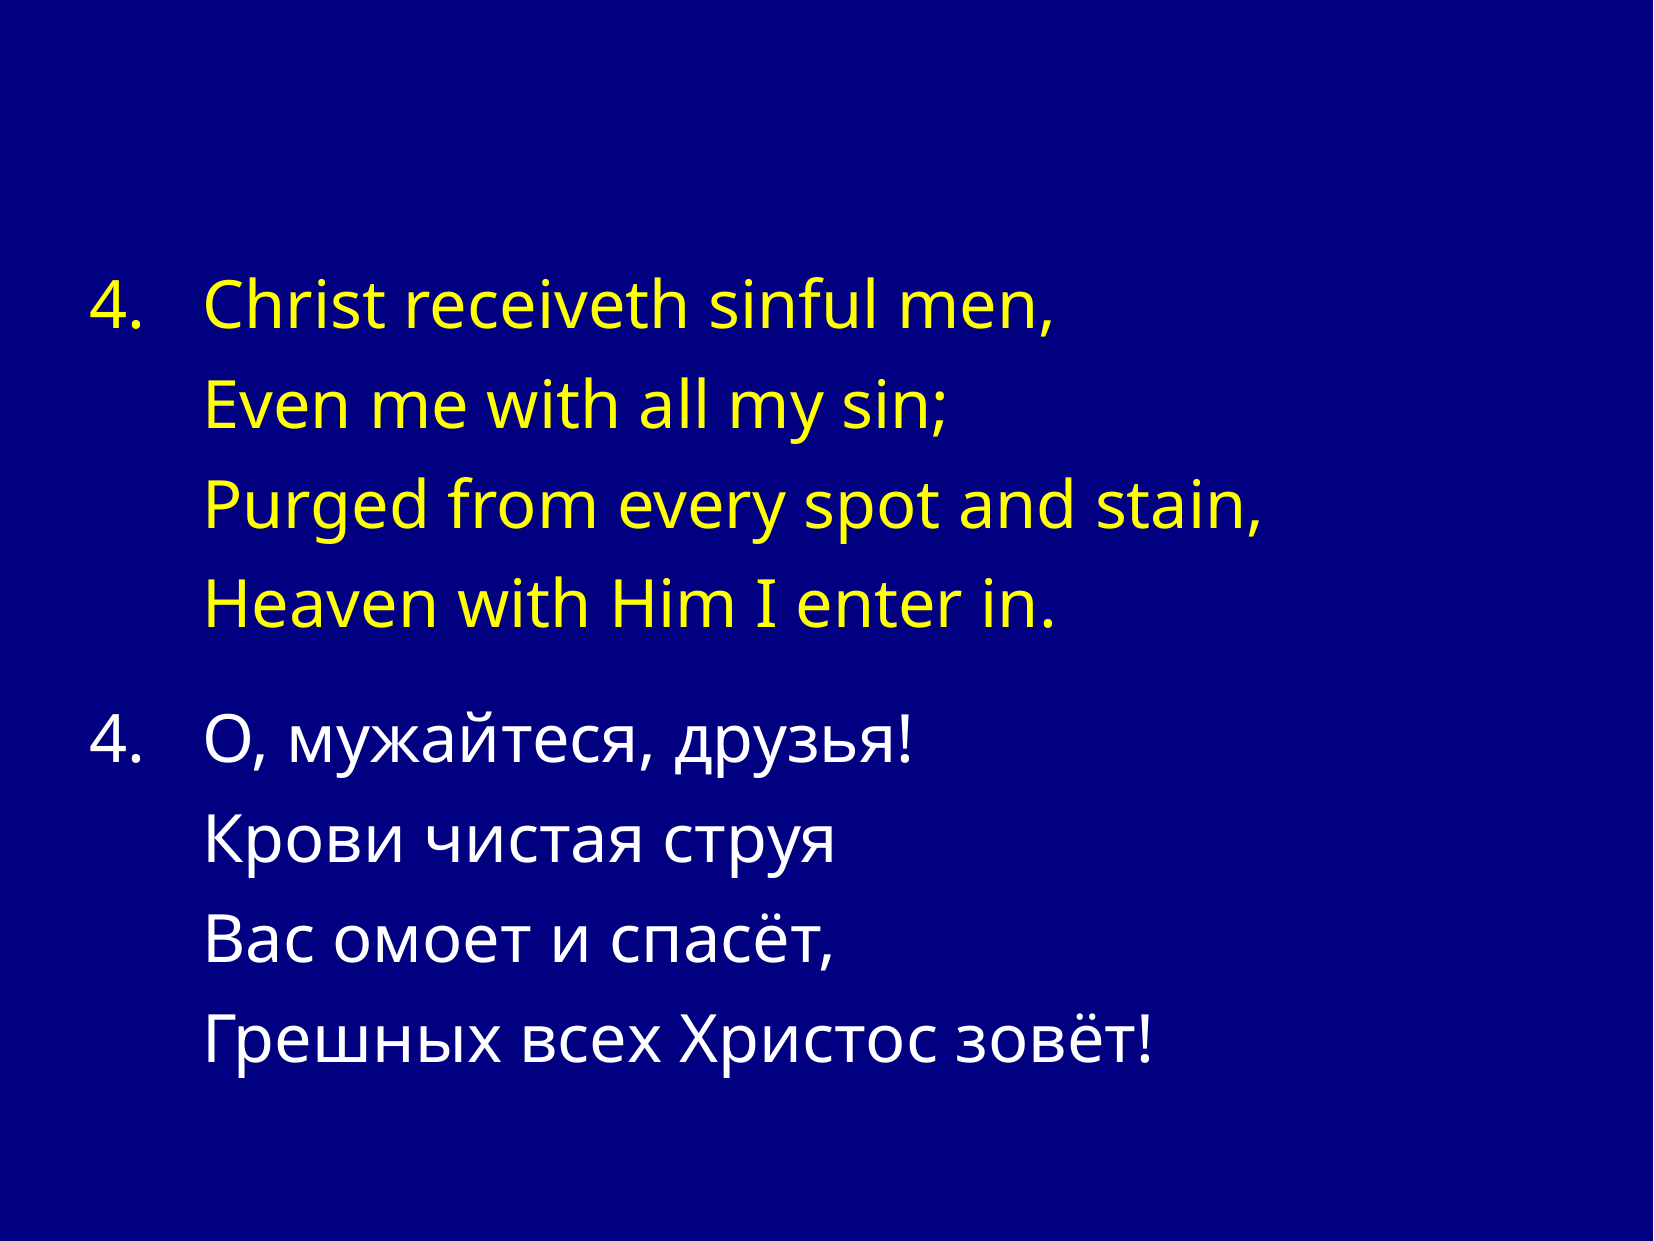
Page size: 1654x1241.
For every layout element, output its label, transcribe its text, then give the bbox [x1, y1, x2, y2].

text_box 4. О, мужайтеся, друзья! Крови чистая струя Вас омоет и спасёт, Грешных всех Христос зовёт! [75, 675, 1576, 1163]
text_box 4. Christ receiveth sinful men, Even me with all my sin; Purged from every spot and stain, Heaven with Him I enter in. [75, 150, 1576, 638]
